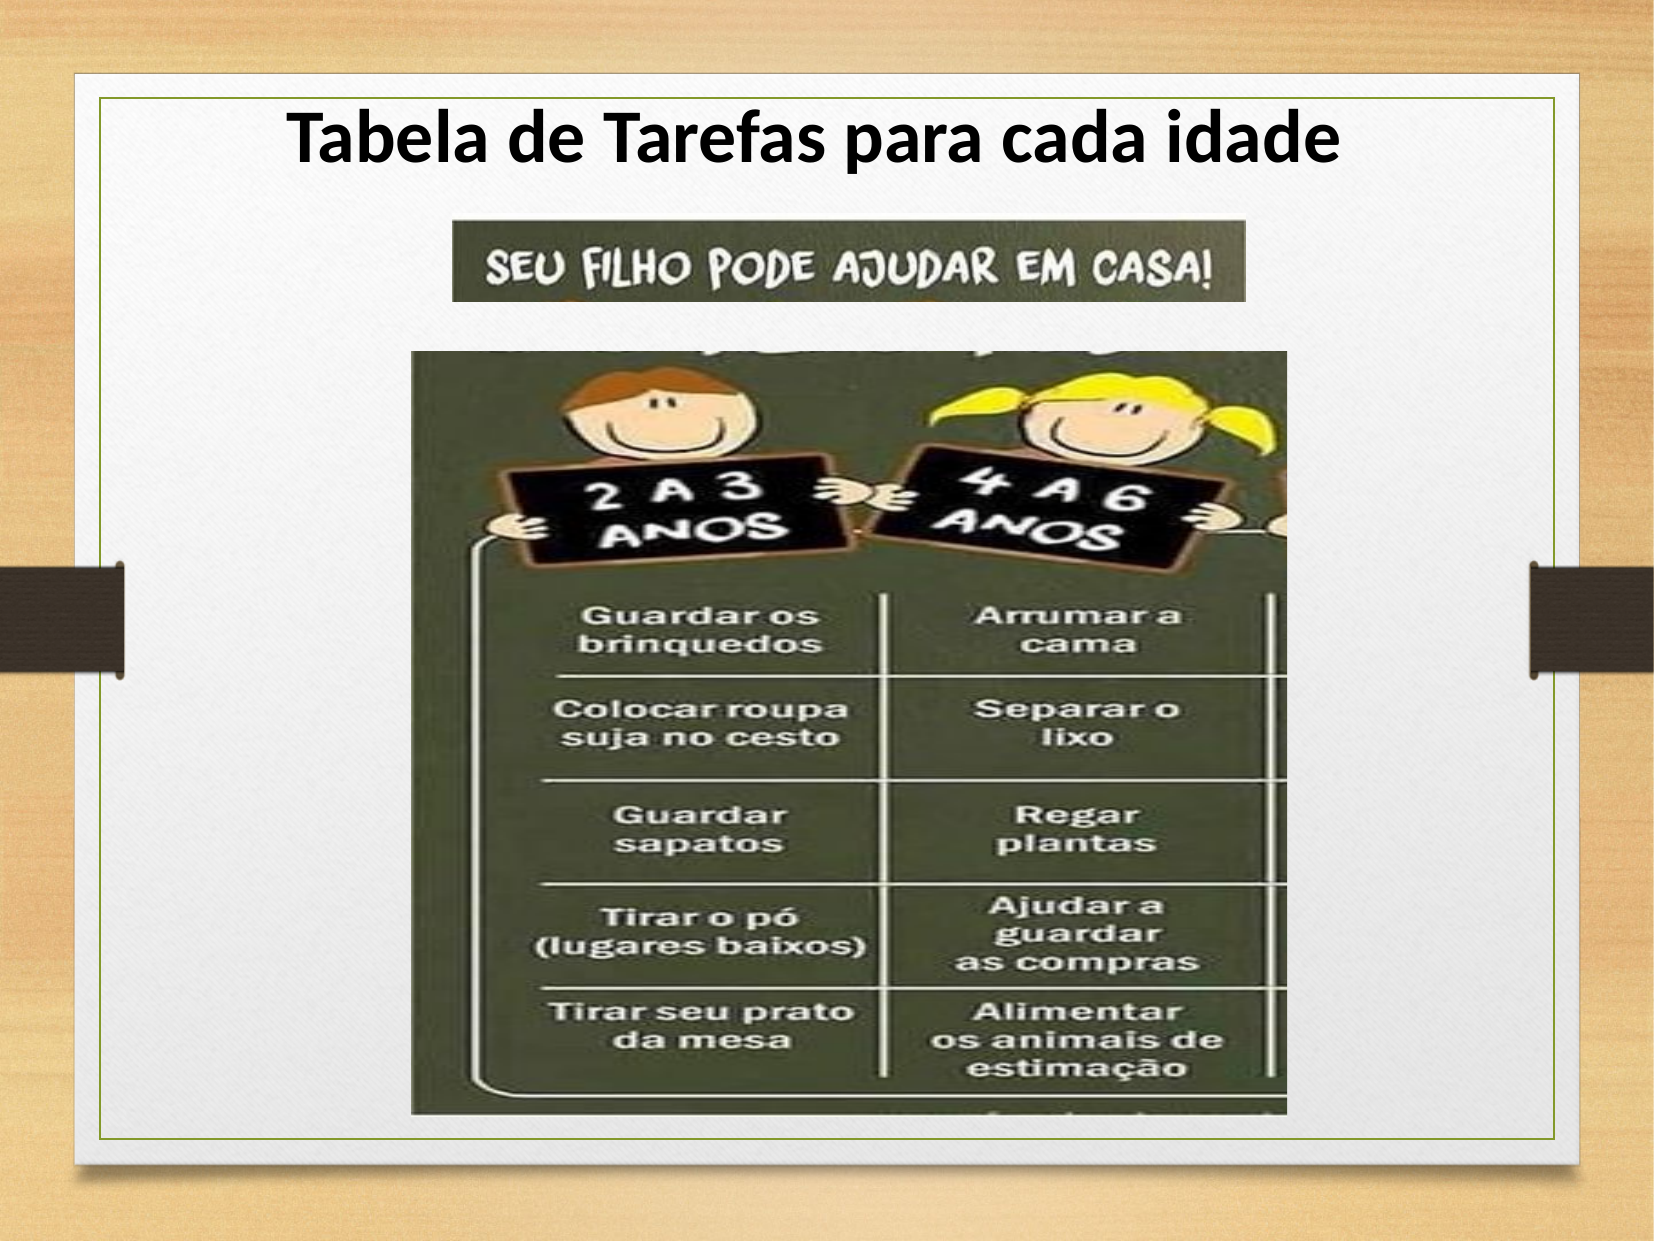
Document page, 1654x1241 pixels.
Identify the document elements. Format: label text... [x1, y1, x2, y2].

picture [411, 351, 1288, 1117]
text_box Tabela de Tarefas para cada idade [123, 79, 1540, 185]
picture [452, 213, 1246, 302]
